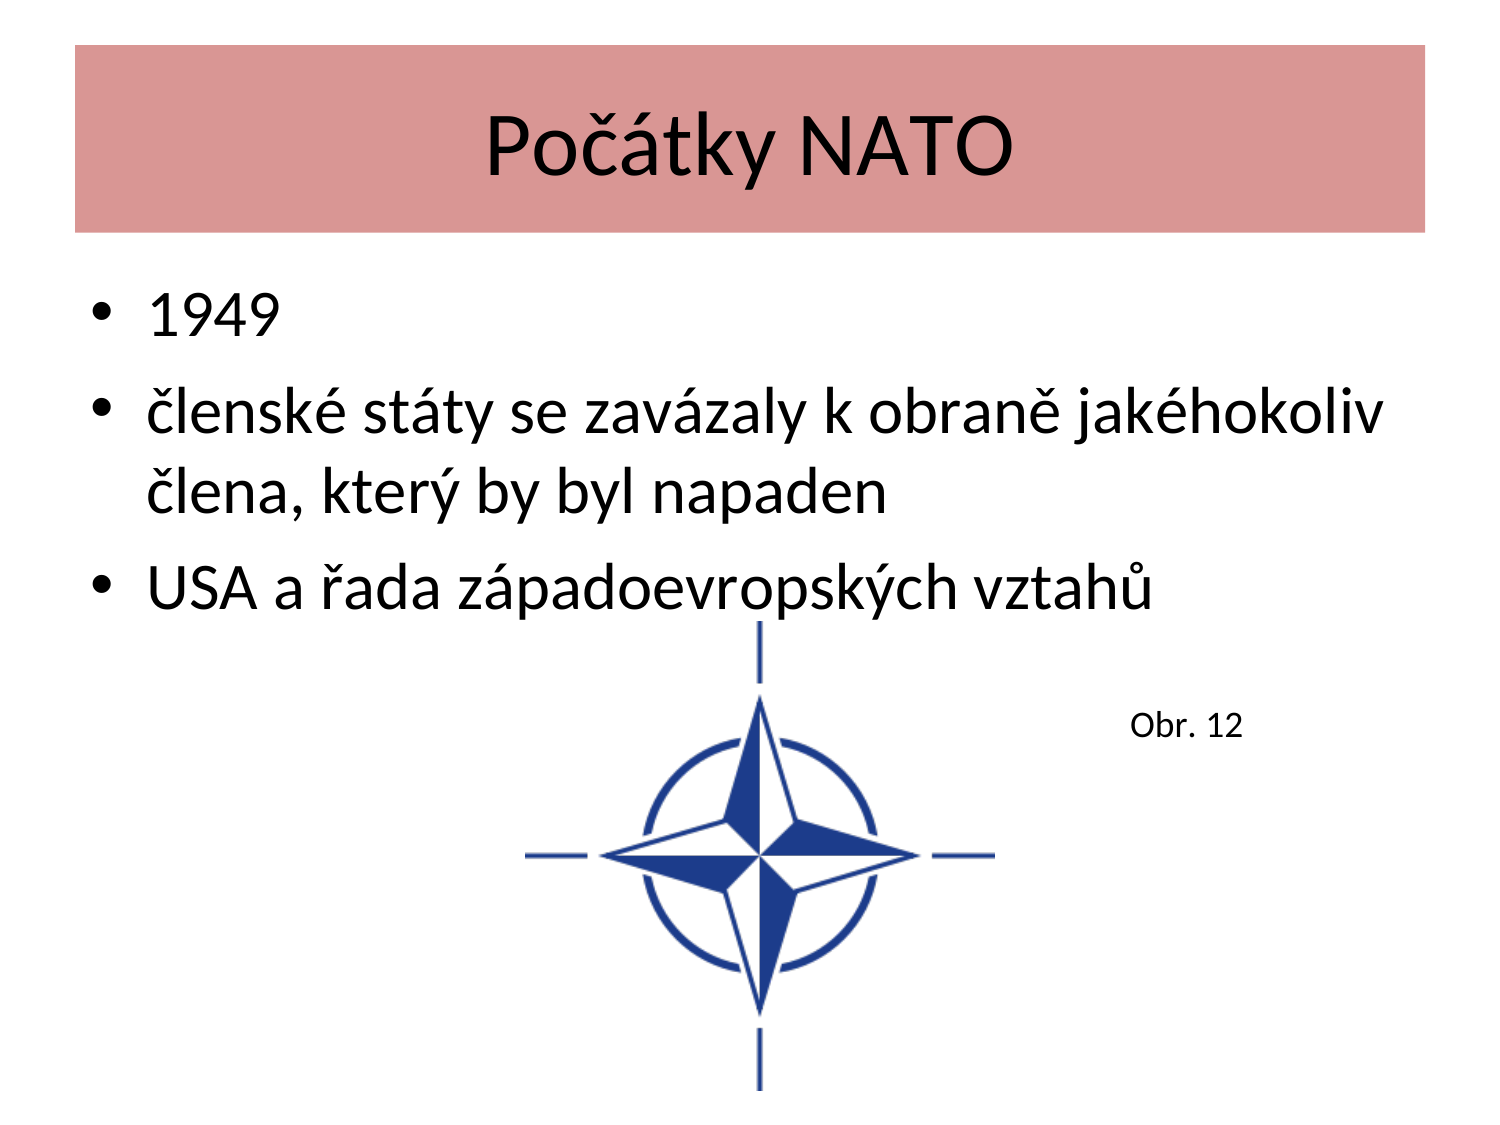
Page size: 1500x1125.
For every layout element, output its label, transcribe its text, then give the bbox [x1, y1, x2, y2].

list 1949 členské státy se zavázaly k obraně jakéhokoliv člena, který by byl napaden USA a řada západoevropských vztahů [75, 262, 1426, 1006]
text_box Obr. 12 [1115, 692, 1259, 753]
picture [525, 621, 995, 1091]
title Počátky NATO [75, 45, 1426, 233]
